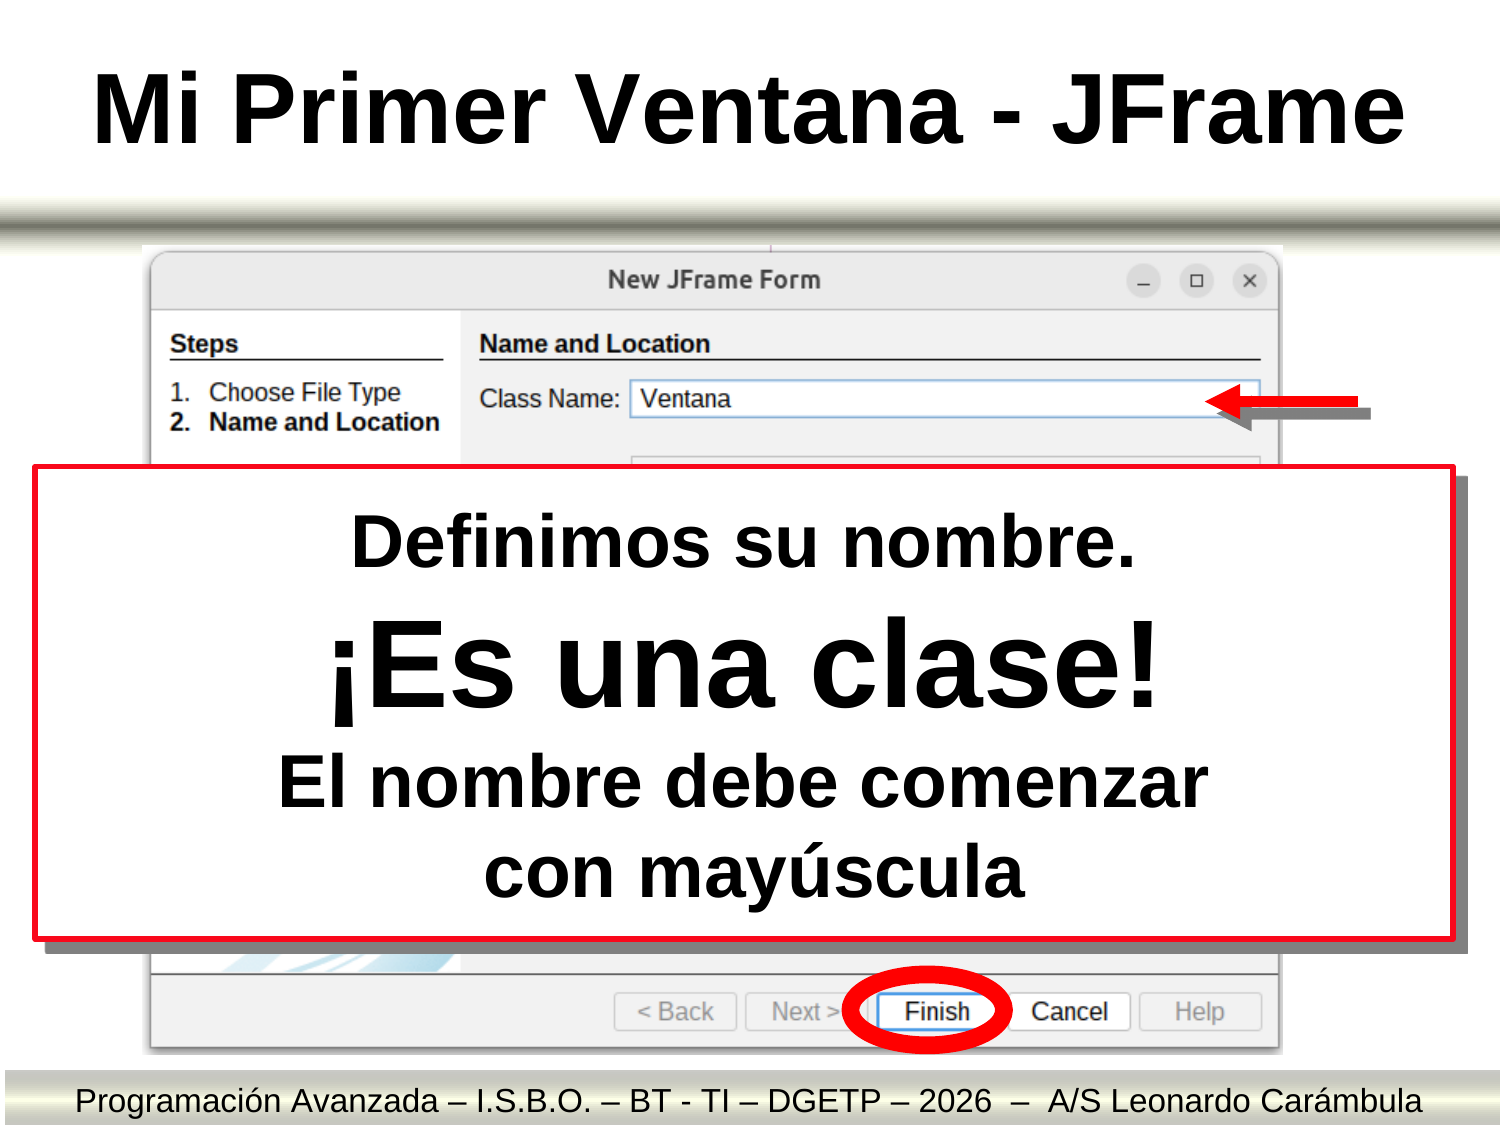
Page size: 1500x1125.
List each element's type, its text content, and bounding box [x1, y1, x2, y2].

picture [142, 245, 1283, 466]
picture [142, 939, 1283, 1055]
text_box Definimos su nombre. ¡Es una clase! El nombre debe comenzar con mayúscula [35, 466, 1453, 939]
title Mi Primer Ventana - JFrame [0, 9, 1500, 198]
picture [860, 984, 994, 1036]
